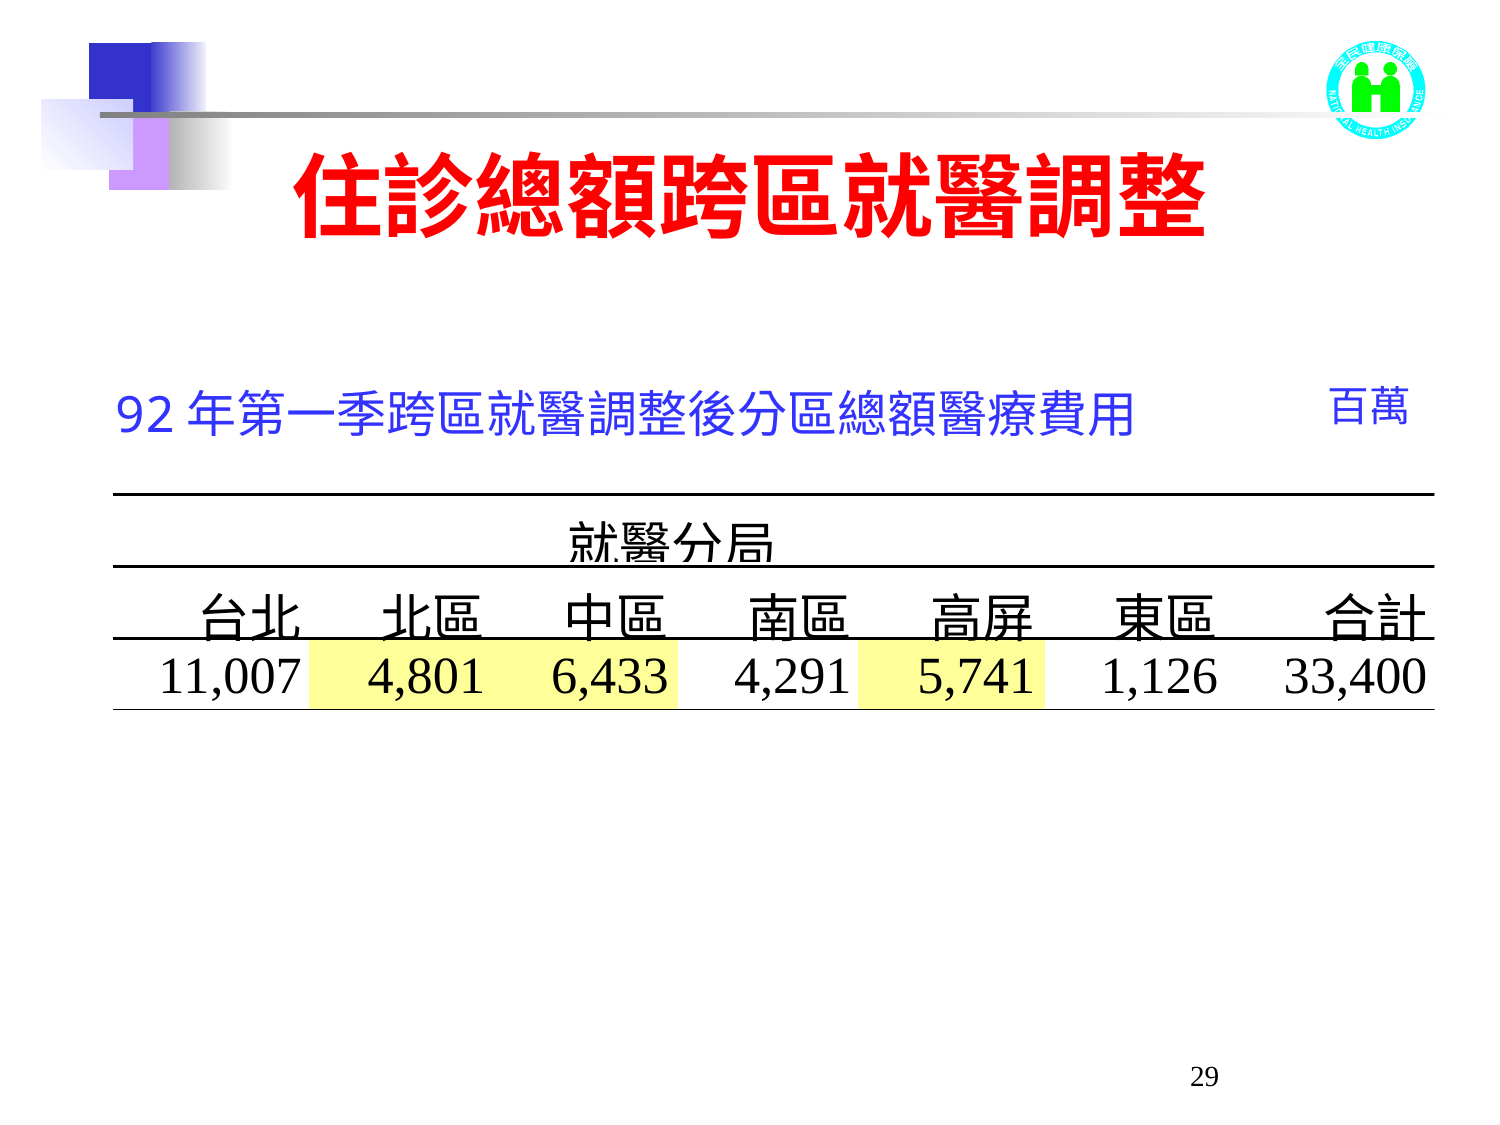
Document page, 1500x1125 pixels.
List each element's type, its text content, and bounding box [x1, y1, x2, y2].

chart [112, 493, 1438, 713]
text_box 百萬 [1312, 372, 1427, 438]
title 住診總額跨區就醫調整 [112, 99, 1388, 288]
text_box 92年第一季跨區就醫調整後分區總額醫療費用 [99, 375, 1131, 451]
text_box [1175, 1050, 1488, 1125]
